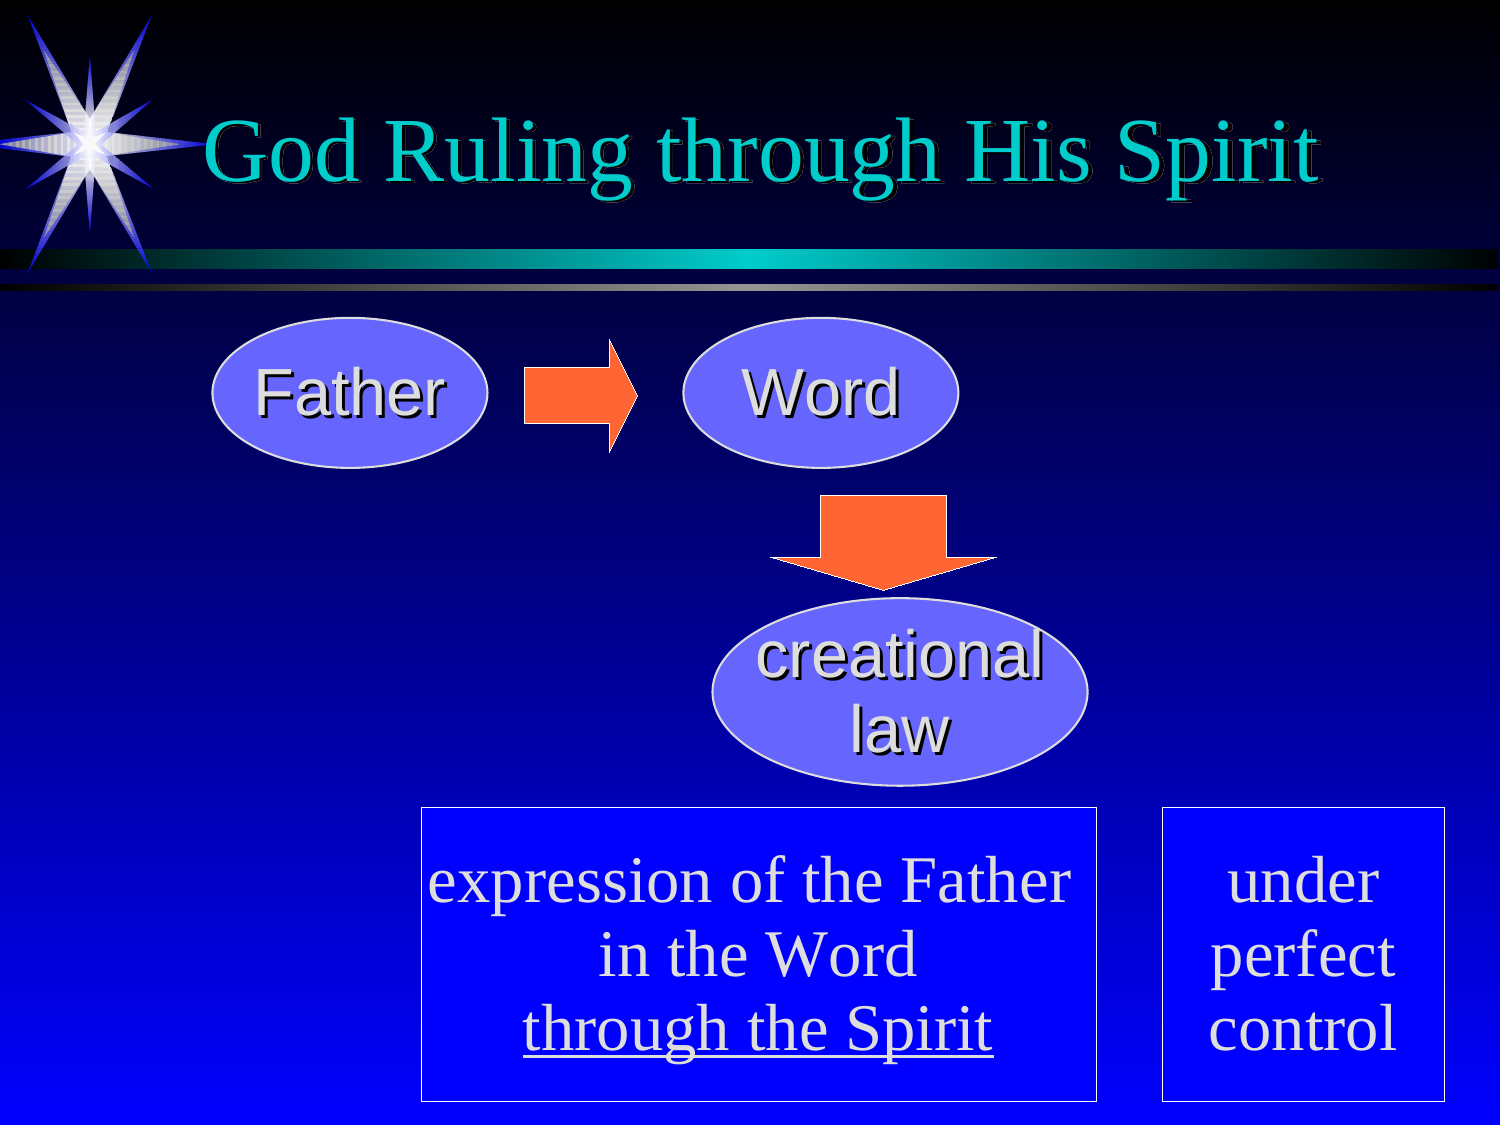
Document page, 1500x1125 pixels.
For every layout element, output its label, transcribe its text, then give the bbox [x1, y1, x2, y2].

text_box 20 [134, 107, 138, 117]
title God Ruling through His Spirit [187, 56, 1463, 244]
text_box creational law [712, 598, 1088, 786]
text_box expression of the Father in the Word through the Spirit [421, 807, 1097, 1102]
text_box [524, 339, 638, 453]
text_box 20 [38, 43, 48, 49]
text_box under perfect control [1162, 807, 1445, 1102]
text_box 20 [181, 140, 187, 148]
text_box Word [683, 317, 959, 468]
text_box 20 [38, 239, 49, 245]
text_box 20 [131, 43, 142, 49]
text_box 20 [131, 239, 141, 245]
text_box Father [212, 317, 488, 468]
text_box [770, 495, 997, 591]
